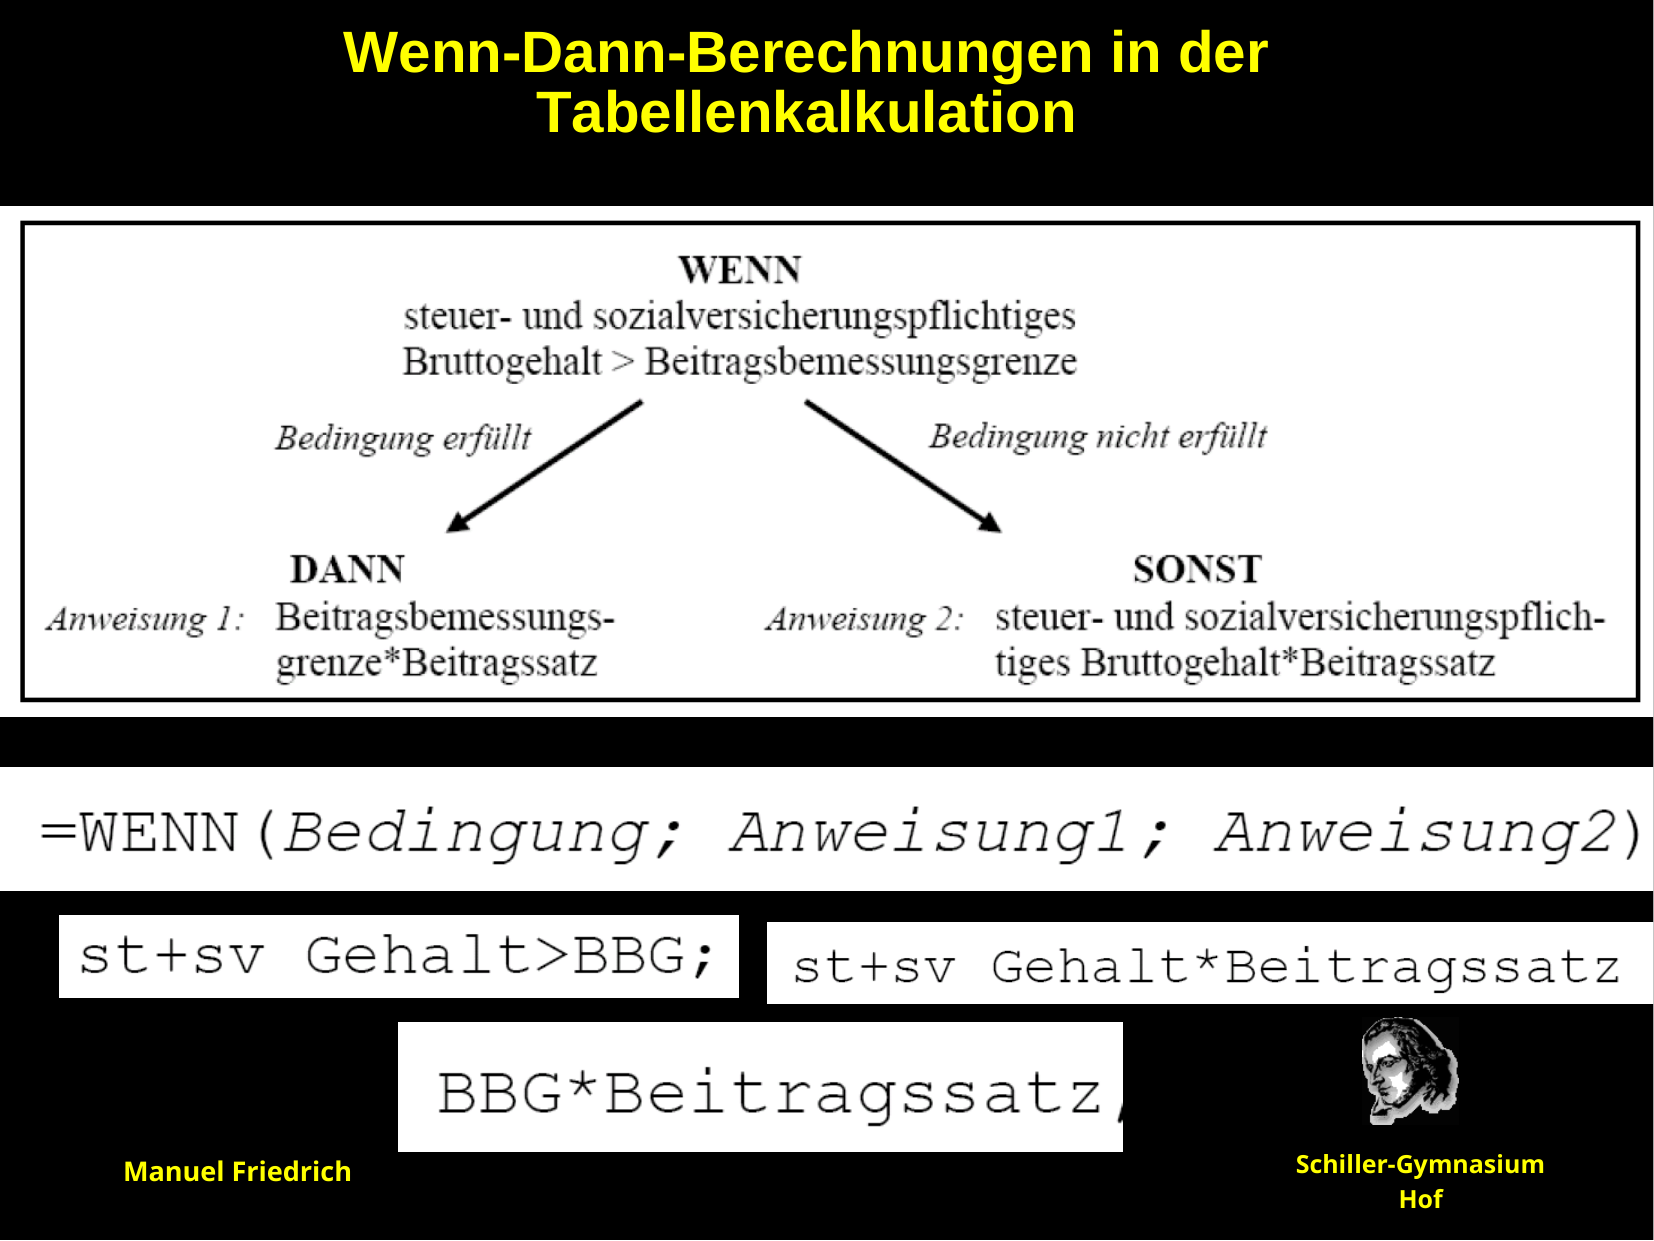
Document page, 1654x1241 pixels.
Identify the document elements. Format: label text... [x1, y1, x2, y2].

picture [0, 206, 1654, 717]
text_box Manuel Friedrich [123, 1151, 353, 1191]
text_box Schiller-Gymnasium Hof [1295, 1145, 1546, 1216]
text_box Wenn-Dann-Berechnungen in der Tabellenkalkulation [343, 23, 1270, 206]
picture [1362, 1017, 1459, 1126]
picture [398, 1022, 1123, 1152]
picture [0, 767, 1654, 891]
picture [767, 922, 1654, 1004]
picture [59, 915, 739, 998]
